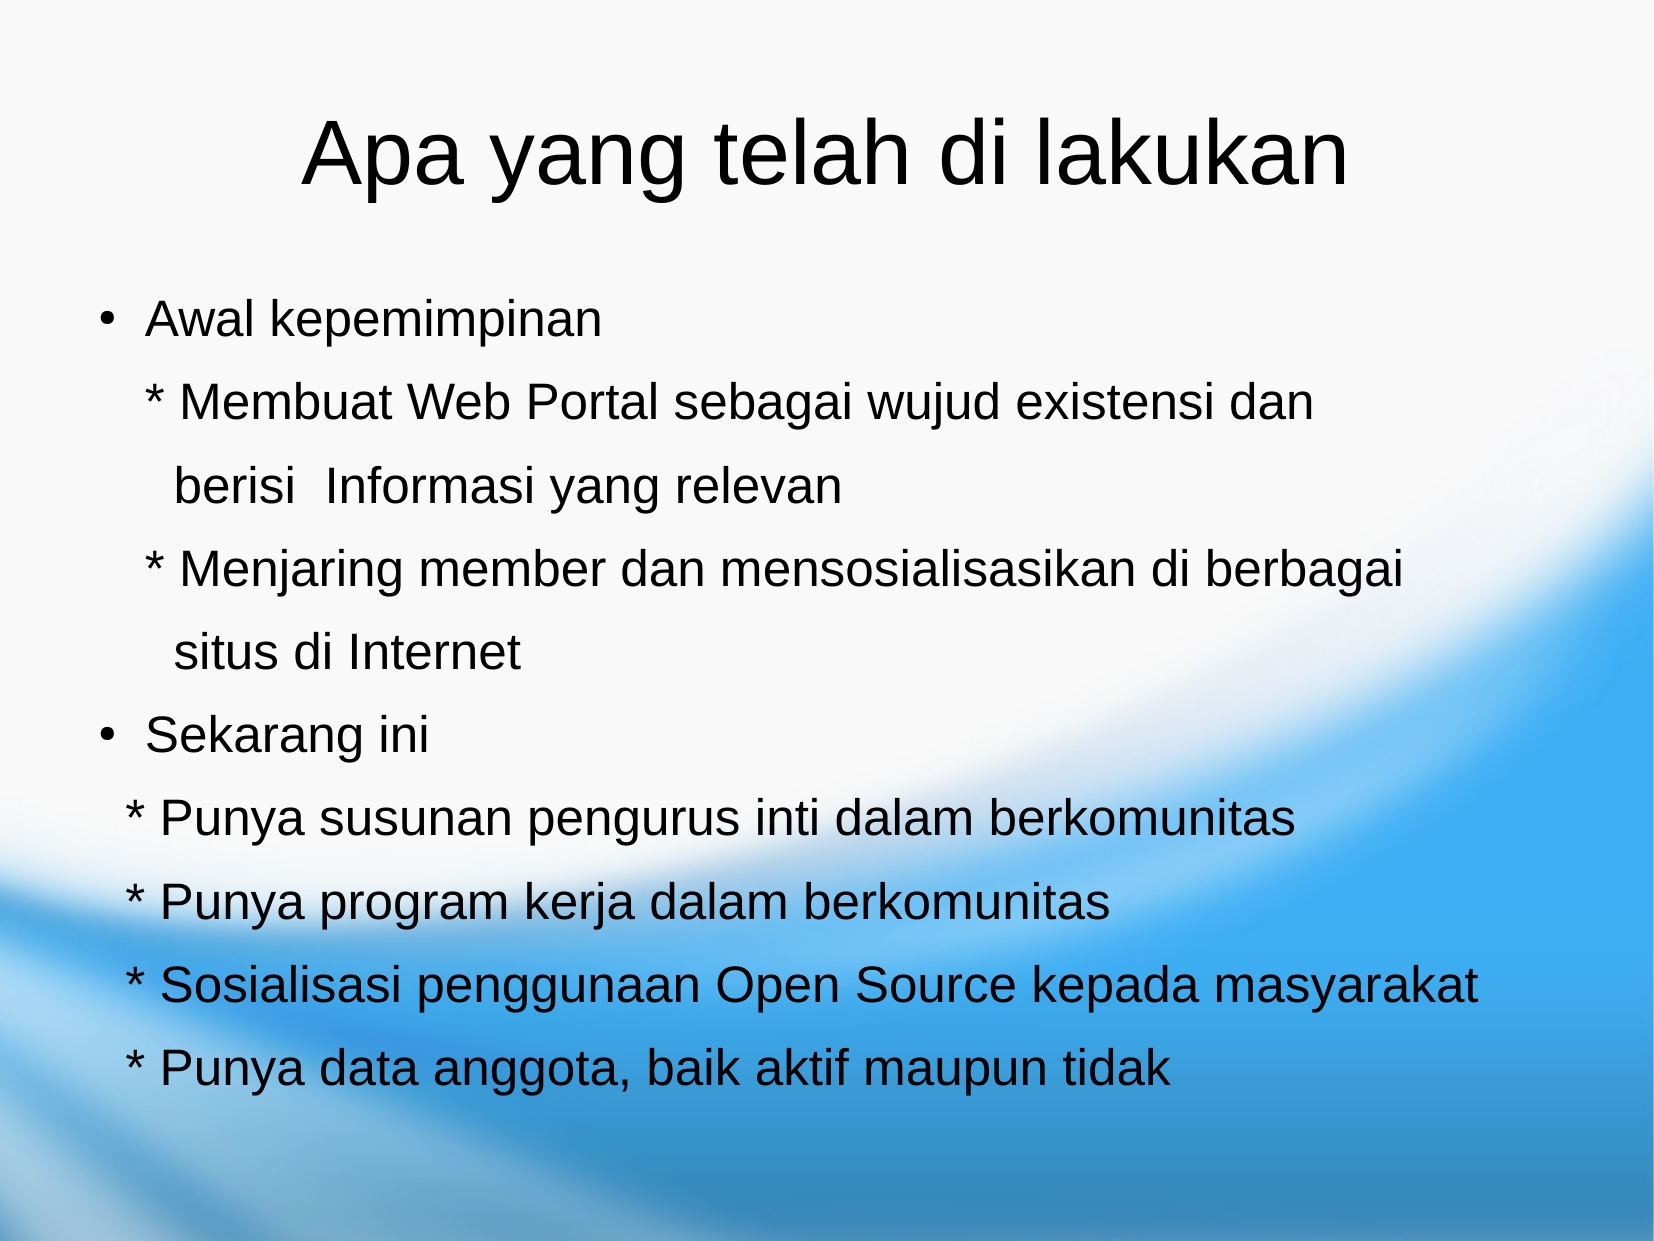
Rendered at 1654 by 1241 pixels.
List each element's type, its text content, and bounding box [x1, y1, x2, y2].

title Apa yang telah di lakukan [82, 49, 1571, 257]
picture [0, 0, 1654, 1241]
list Awal kepemimpinan * Membuat Web Portal sebagai wujud existensi dan berisi Informasi yang relevan * Menjaring member dan mensosialisasikan di berbagai situs di Internet Sekarang ini * Punya susunan pengurus inti dalam berkomunitas * Punya program kerja dalam berkomunitas * Sosialisasi penggunaan Open Source kepada masyarakat * Punya data anggota, baik aktif maupun tidak [82, 290, 1571, 1109]
